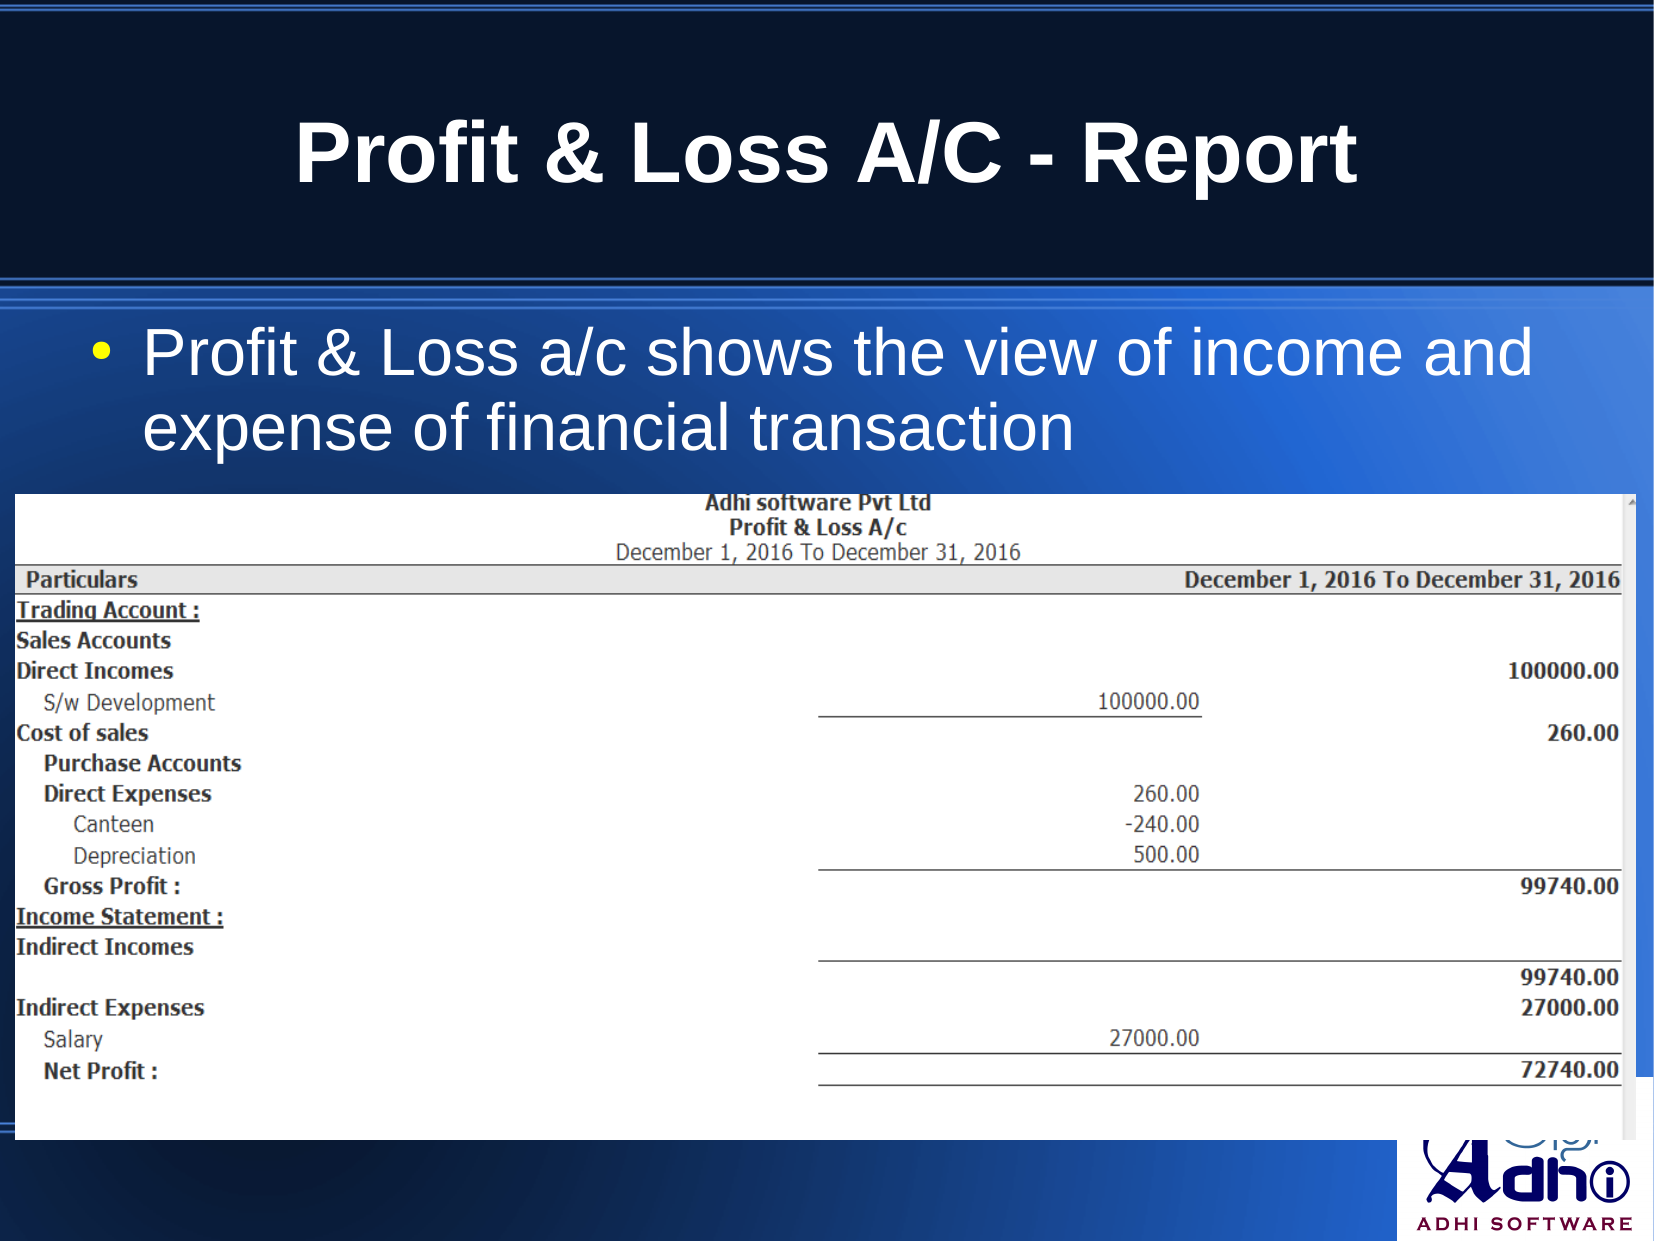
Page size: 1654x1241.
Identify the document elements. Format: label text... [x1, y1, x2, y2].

list Profit & Loss a/c shows the view of income and expense of financial transaction [71, 315, 1561, 494]
picture [0, 0, 1654, 1241]
title Profit & Loss A/C - Report [82, 56, 1571, 250]
